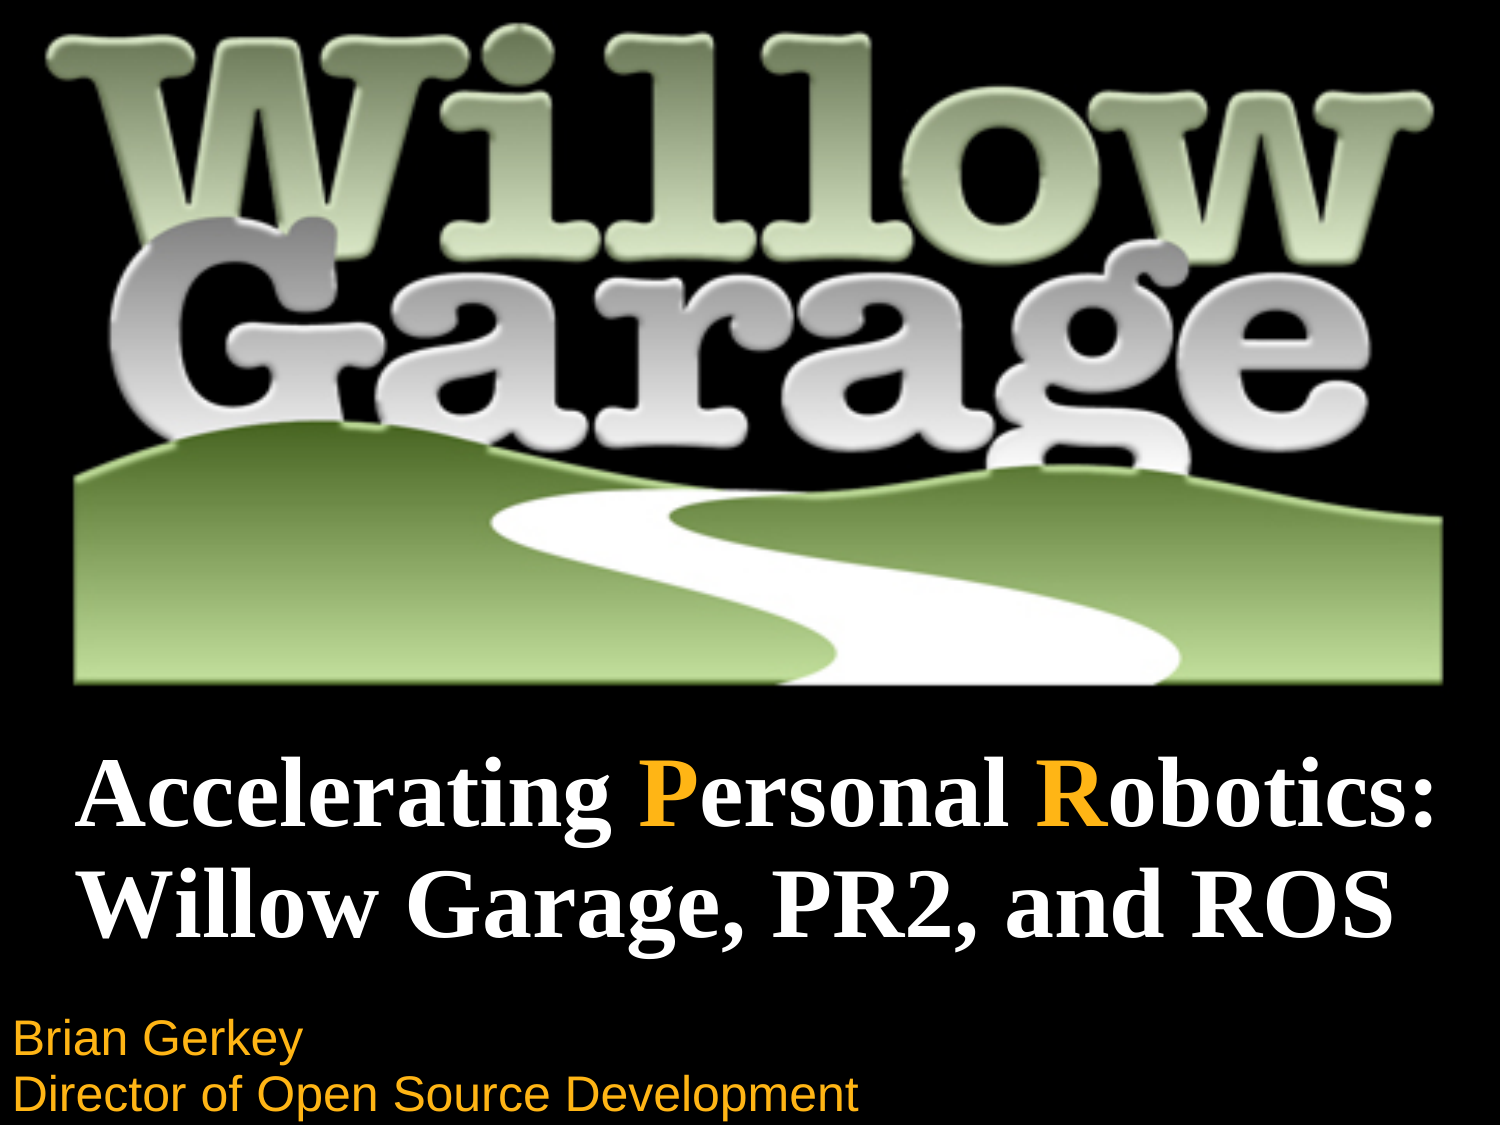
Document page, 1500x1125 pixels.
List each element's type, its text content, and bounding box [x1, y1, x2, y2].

text_box Accelerating Personal Robotics: Willow Garage, PR2, and ROS [59, 730, 1481, 976]
text_box Brian Gerkey Director of Open Source Development [0, 1002, 874, 1125]
picture [0, 0, 1500, 739]
